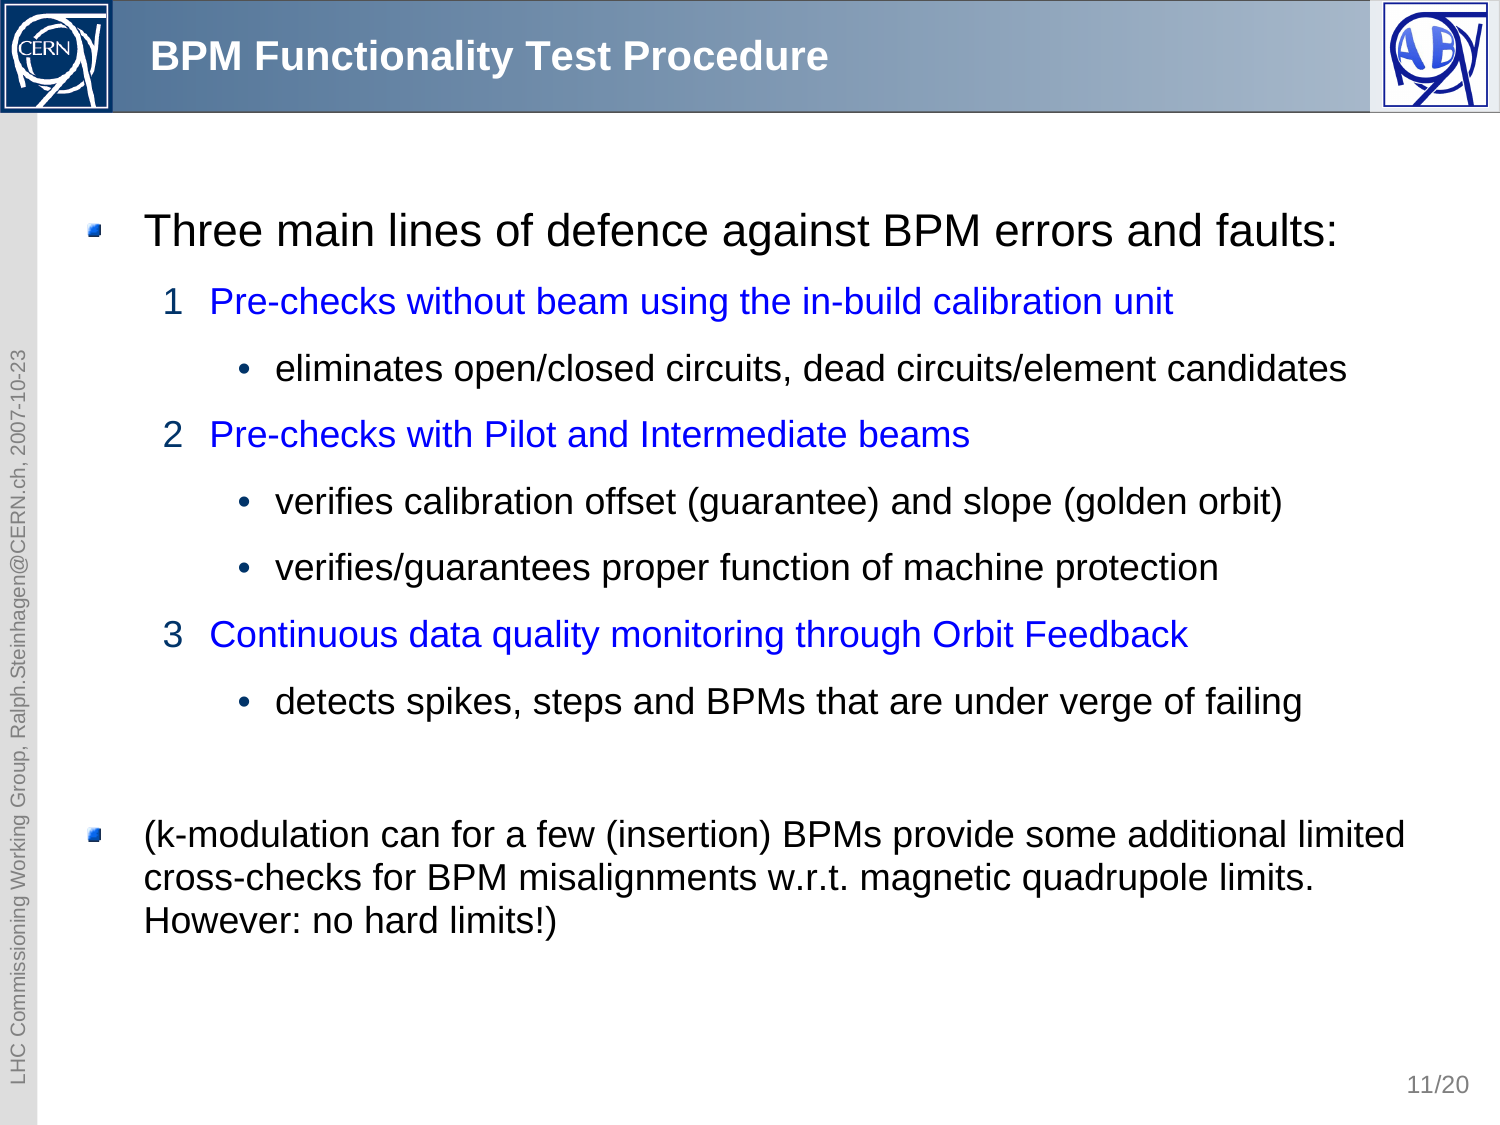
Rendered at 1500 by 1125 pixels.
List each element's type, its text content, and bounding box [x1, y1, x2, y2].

title BPM Functionality Test Procedure [150, 0, 1201, 113]
list Three main lines of defence against BPM errors and faults: Pre-checks without beam using the in-build calibration unit eliminates open/closed circuits, dead circuits/element candidates Pre-checks with Pilot and Intermediate beams verifies calibration offset (guarantee) and slope (golden orbit) verifies/guarantees proper function of machine protection Continuous data quality monitoring through Orbit Feedback detects spikes, steps and BPMs that are under verge of failing (k-modulation can for a few (insertion) BPMs provide some additional limited cross-checks for BPM misalignments w.r.t. magnetic quadrupole limits. However: no hard limits!) [87, 137, 1438, 1016]
picture [1382, 1, 1489, 108]
picture [0, 0, 113, 113]
